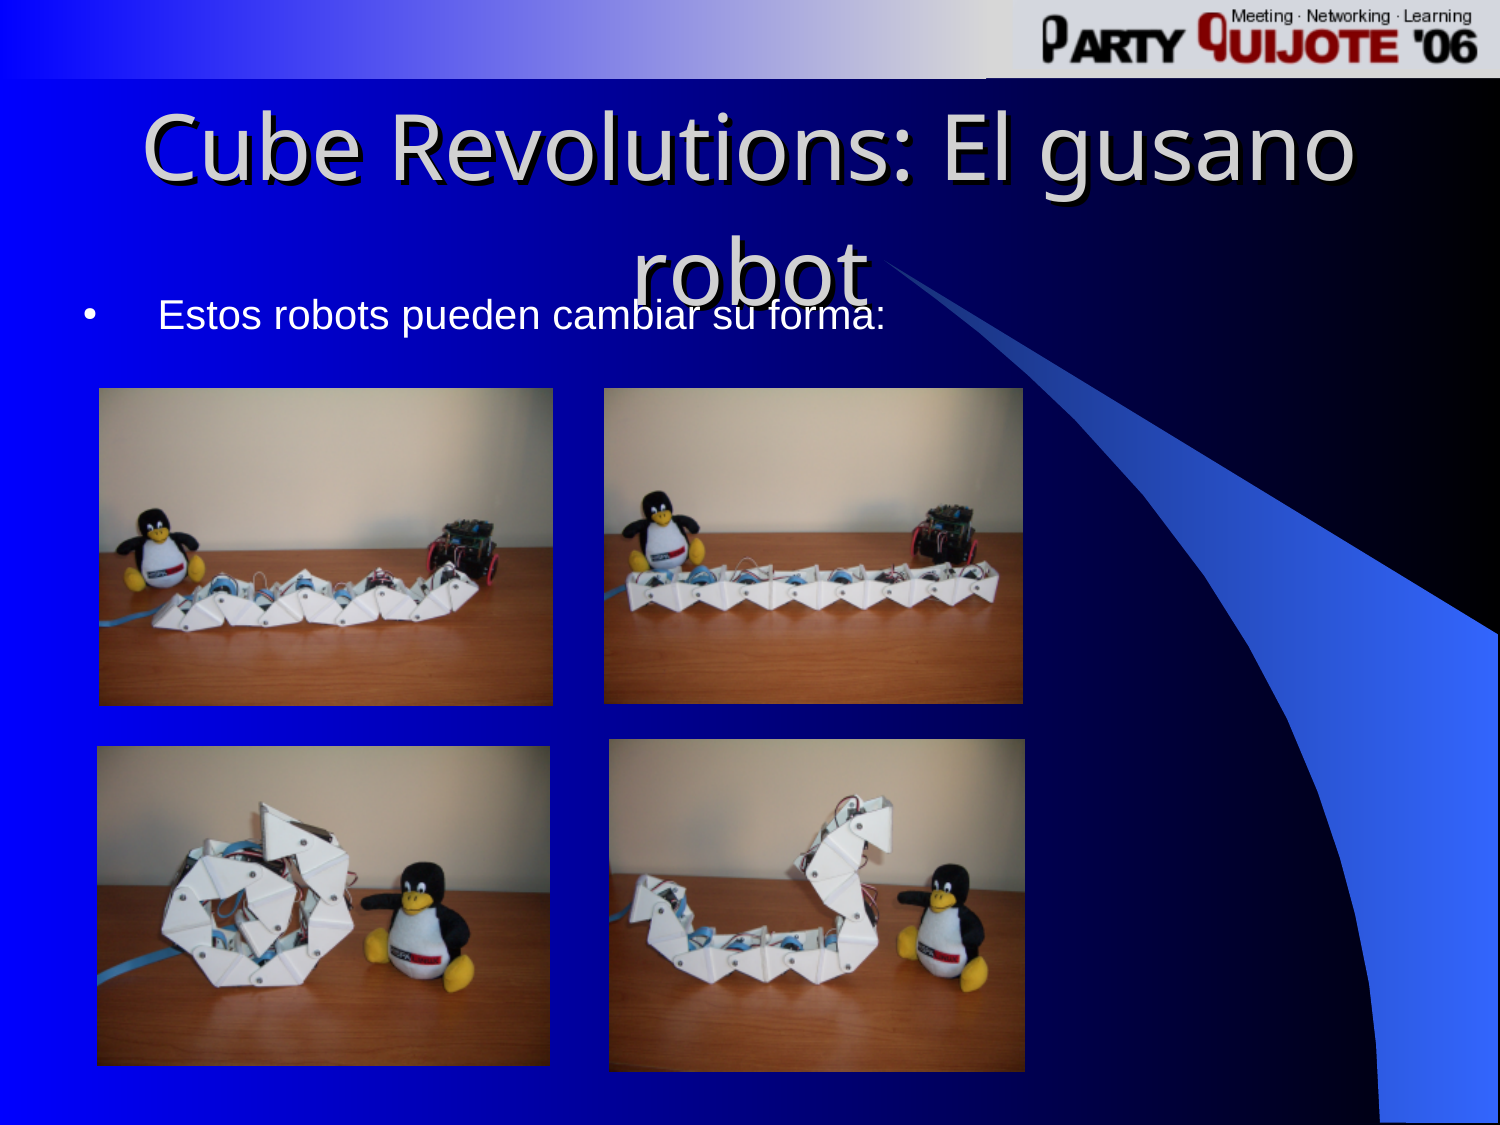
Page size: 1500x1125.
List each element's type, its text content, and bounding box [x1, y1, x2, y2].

picture [609, 739, 1025, 1072]
picture [604, 388, 1023, 704]
picture [97, 746, 550, 1066]
text_box [0, 0, 1500, 79]
title Cube Revolutions: El gusano robot [0, 113, 1500, 302]
text_box Estos robots pueden cambiar su forma: [67, 284, 1442, 346]
picture [99, 388, 553, 706]
picture [1012, 0, 1500, 69]
